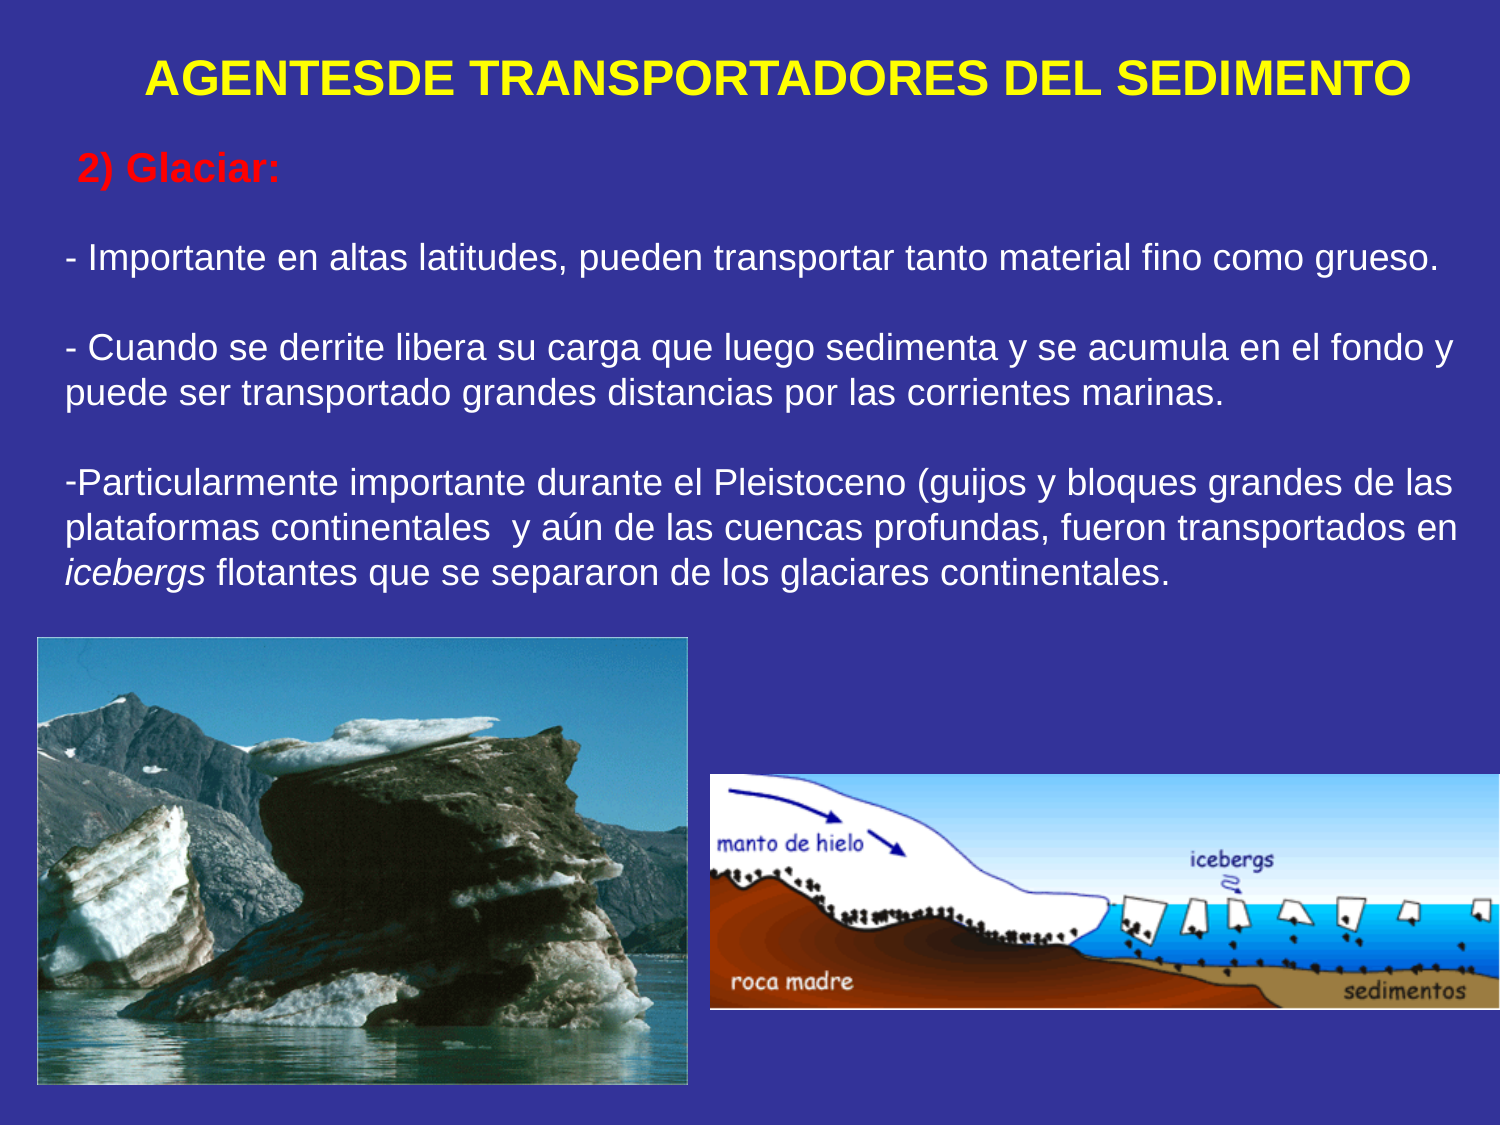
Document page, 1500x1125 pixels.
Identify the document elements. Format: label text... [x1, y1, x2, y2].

text_box AGENTESDE TRANSPORTADORES DEL SEDIMENTO [130, 37, 1428, 114]
picture [37, 637, 688, 1085]
picture [710, 774, 1500, 1010]
text_box - Importante en altas latitudes, pueden transportar tanto material fino como grueso. - Cuando se derrite libera su carga que luego sedimenta y se acumula en el fondo y puede ser transportado grandes distancias por las corrientes marinas. Particularmente importante durante el Pleistoceno (guijos y bloques grandes de las plataformas continentales y aún de las cuencas profundas, fueron transportados en icebergs flotantes que se separaron de los glaciares continentales. [49, 224, 1474, 601]
text_box 2) Glaciar: [62, 132, 297, 199]
